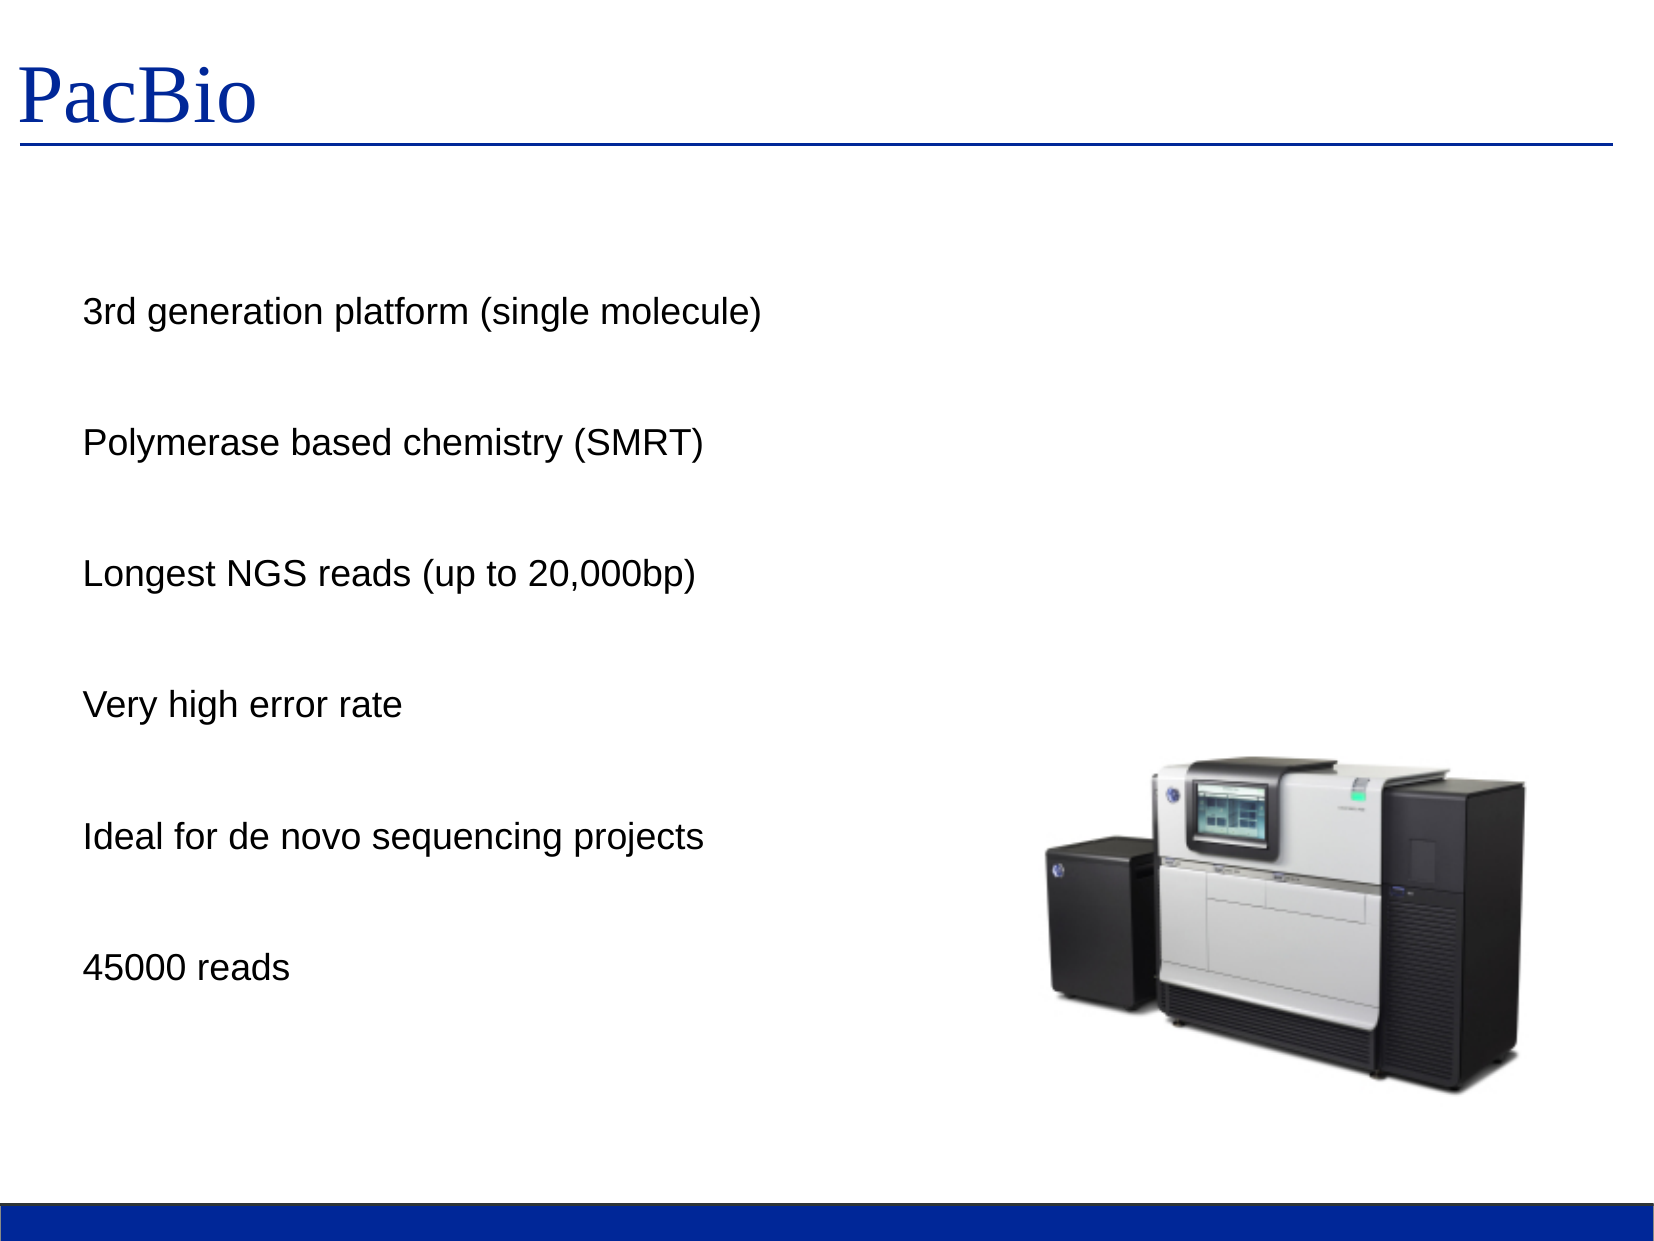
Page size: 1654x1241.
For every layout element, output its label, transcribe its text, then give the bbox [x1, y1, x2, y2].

list 3rd generation platform (single molecule) Polymerase based chemistry (SMRT) Longest NGS reads (up to 20,000bp) Very high error rate Ideal for de novo sequencing projects 45000 reads [82, 290, 809, 1109]
picture [994, 696, 1567, 1114]
title PacBio [17, 0, 1589, 198]
